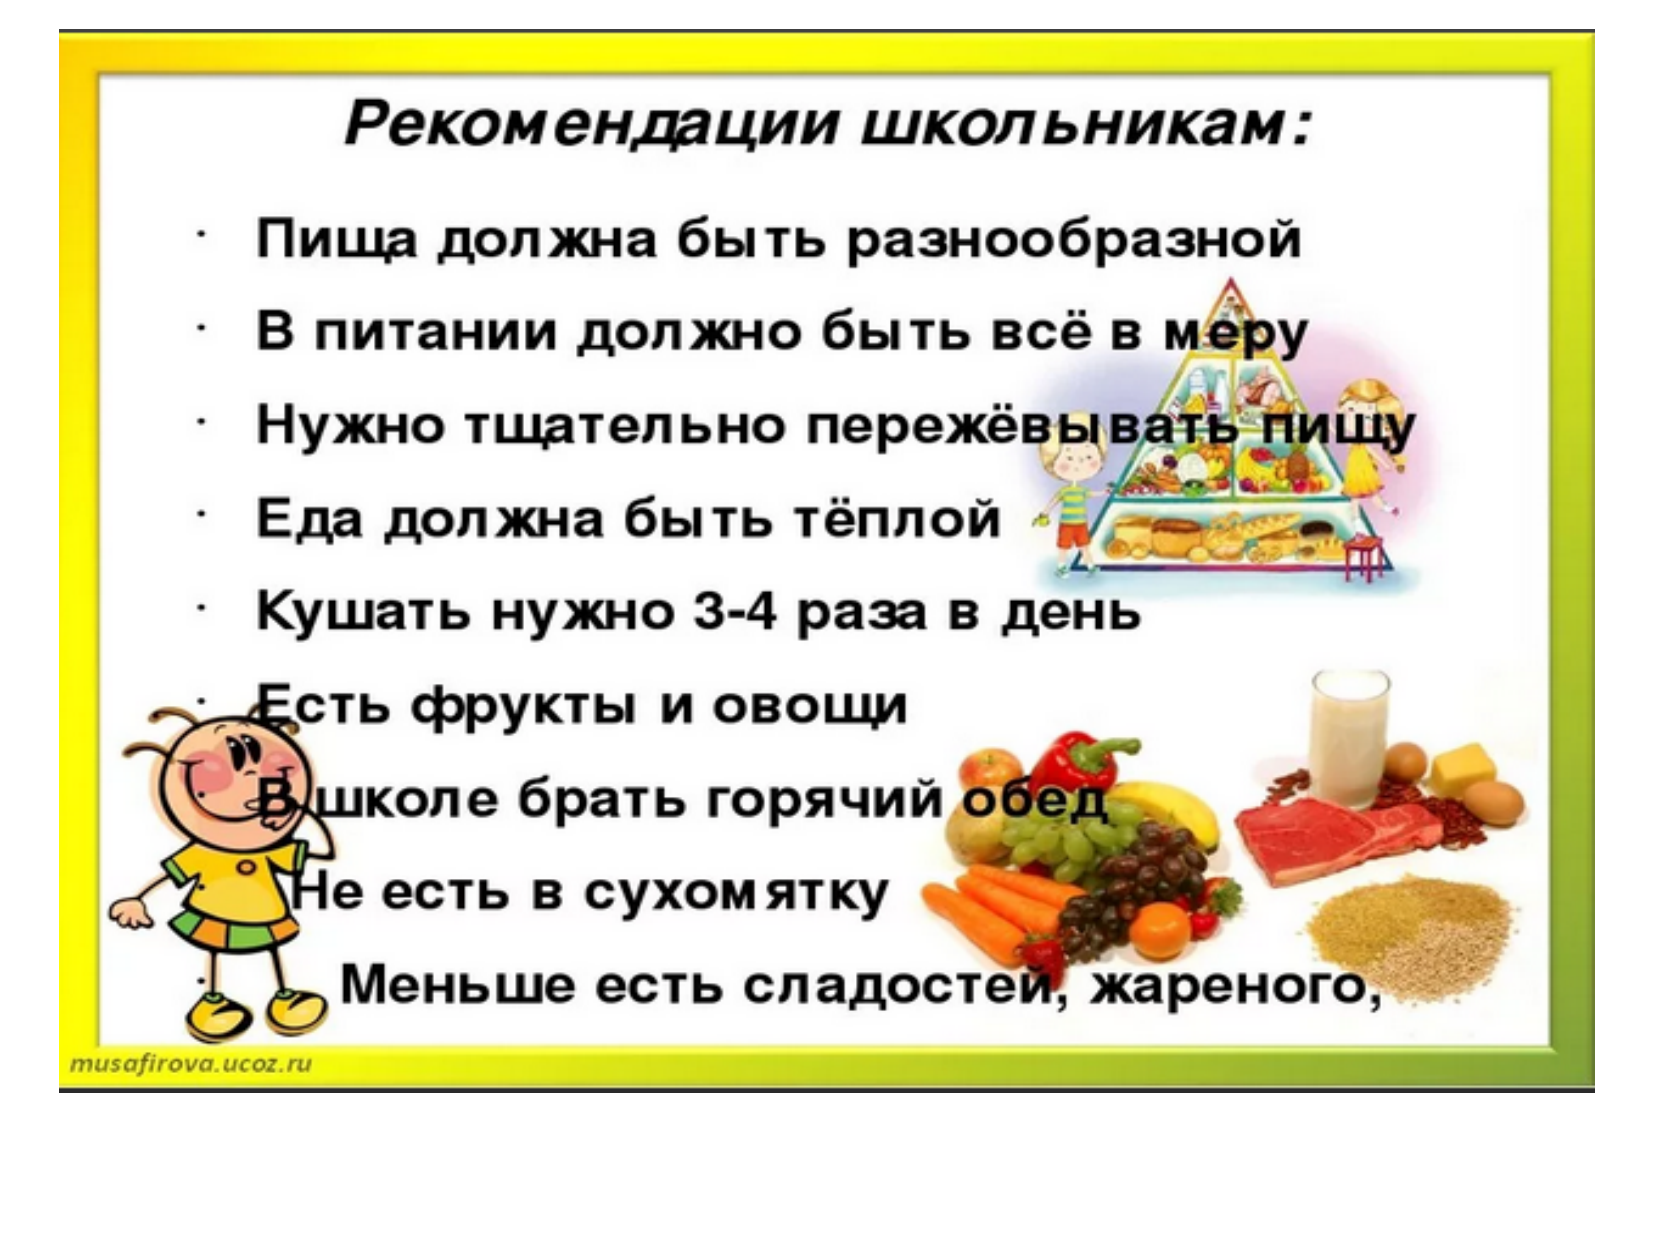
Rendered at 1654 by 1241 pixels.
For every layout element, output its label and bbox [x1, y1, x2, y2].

picture [59, 29, 1595, 1093]
